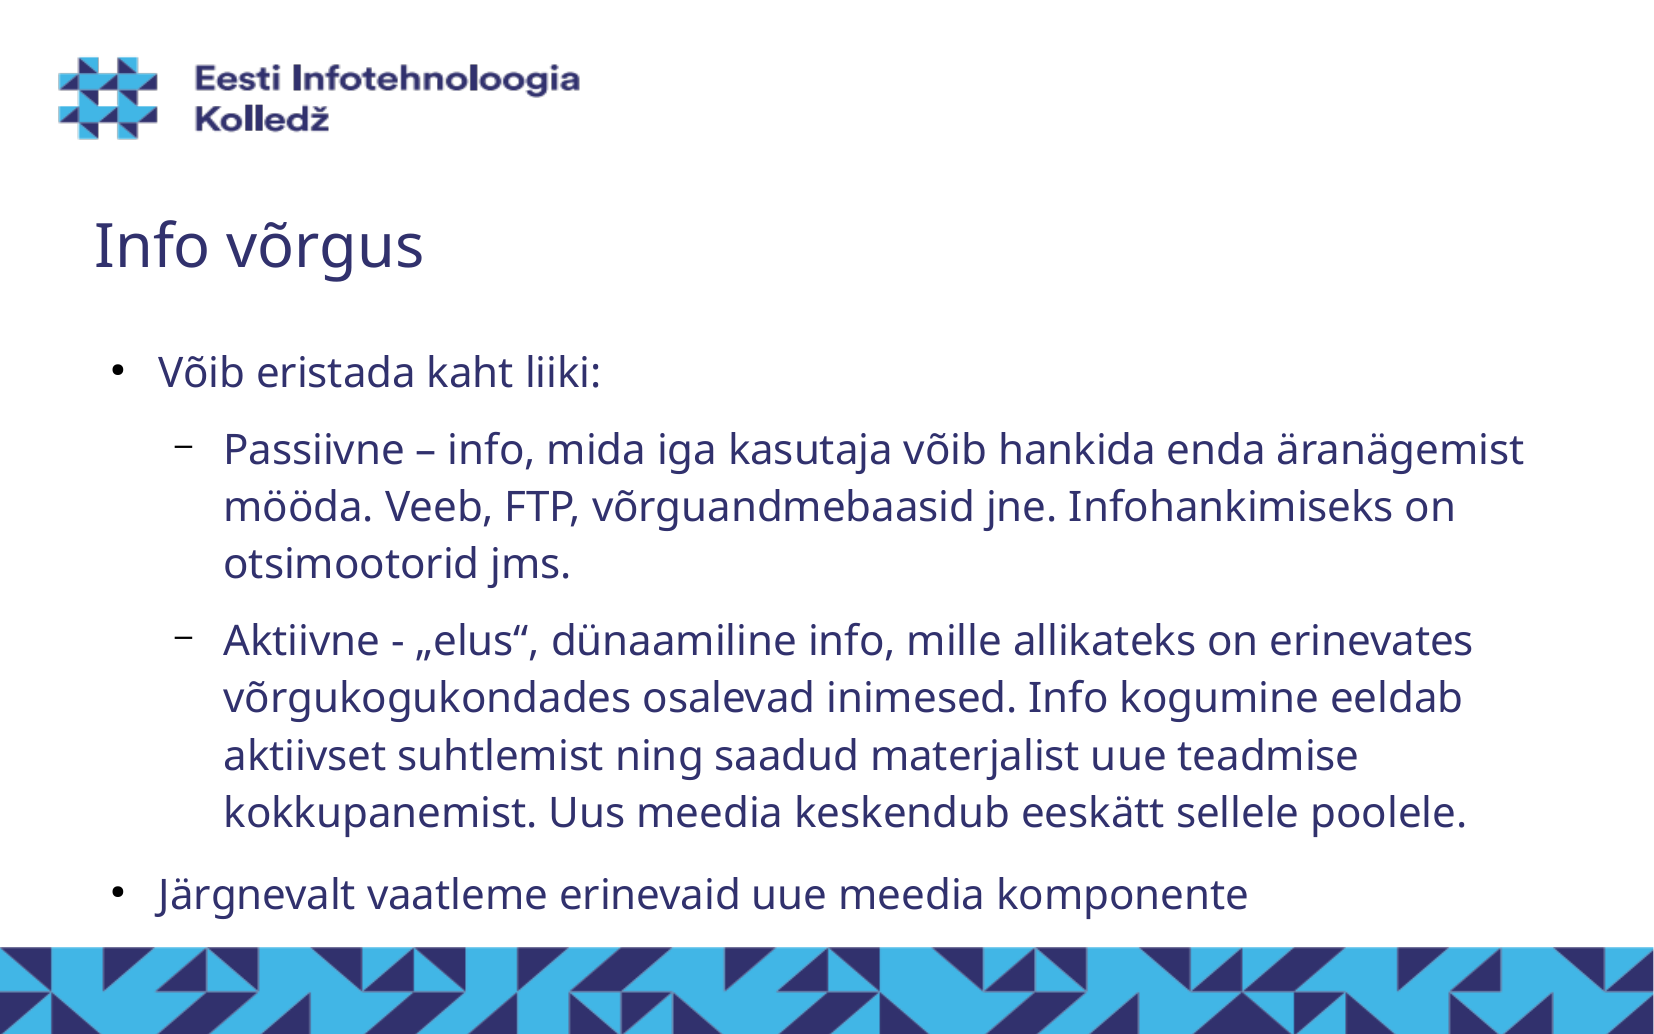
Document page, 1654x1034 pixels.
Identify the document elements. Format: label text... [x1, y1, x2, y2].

title Info võrgus [94, 157, 1607, 330]
list Võib eristada kaht liiki: Passiivne – info, mida iga kasutaja võib hankida enda äranägemist mööda. Veeb, FTP, võrguandmebaasid jne. Infohankimiseks on otsimootorid jms. Aktiivne - „elus“, dünaamiline info, mille allikateks on erinevates võrgukogukondades osalevad inimesed. Info kogumine eeldab aktiivset suhtlemist ning saadud materjalist uue teadmise kokkupanemist. Uus meedia keskendub eeskätt sellele poolele. Järgnevalt vaatleme erinevaid uue meedia komponente [94, 342, 1607, 926]
